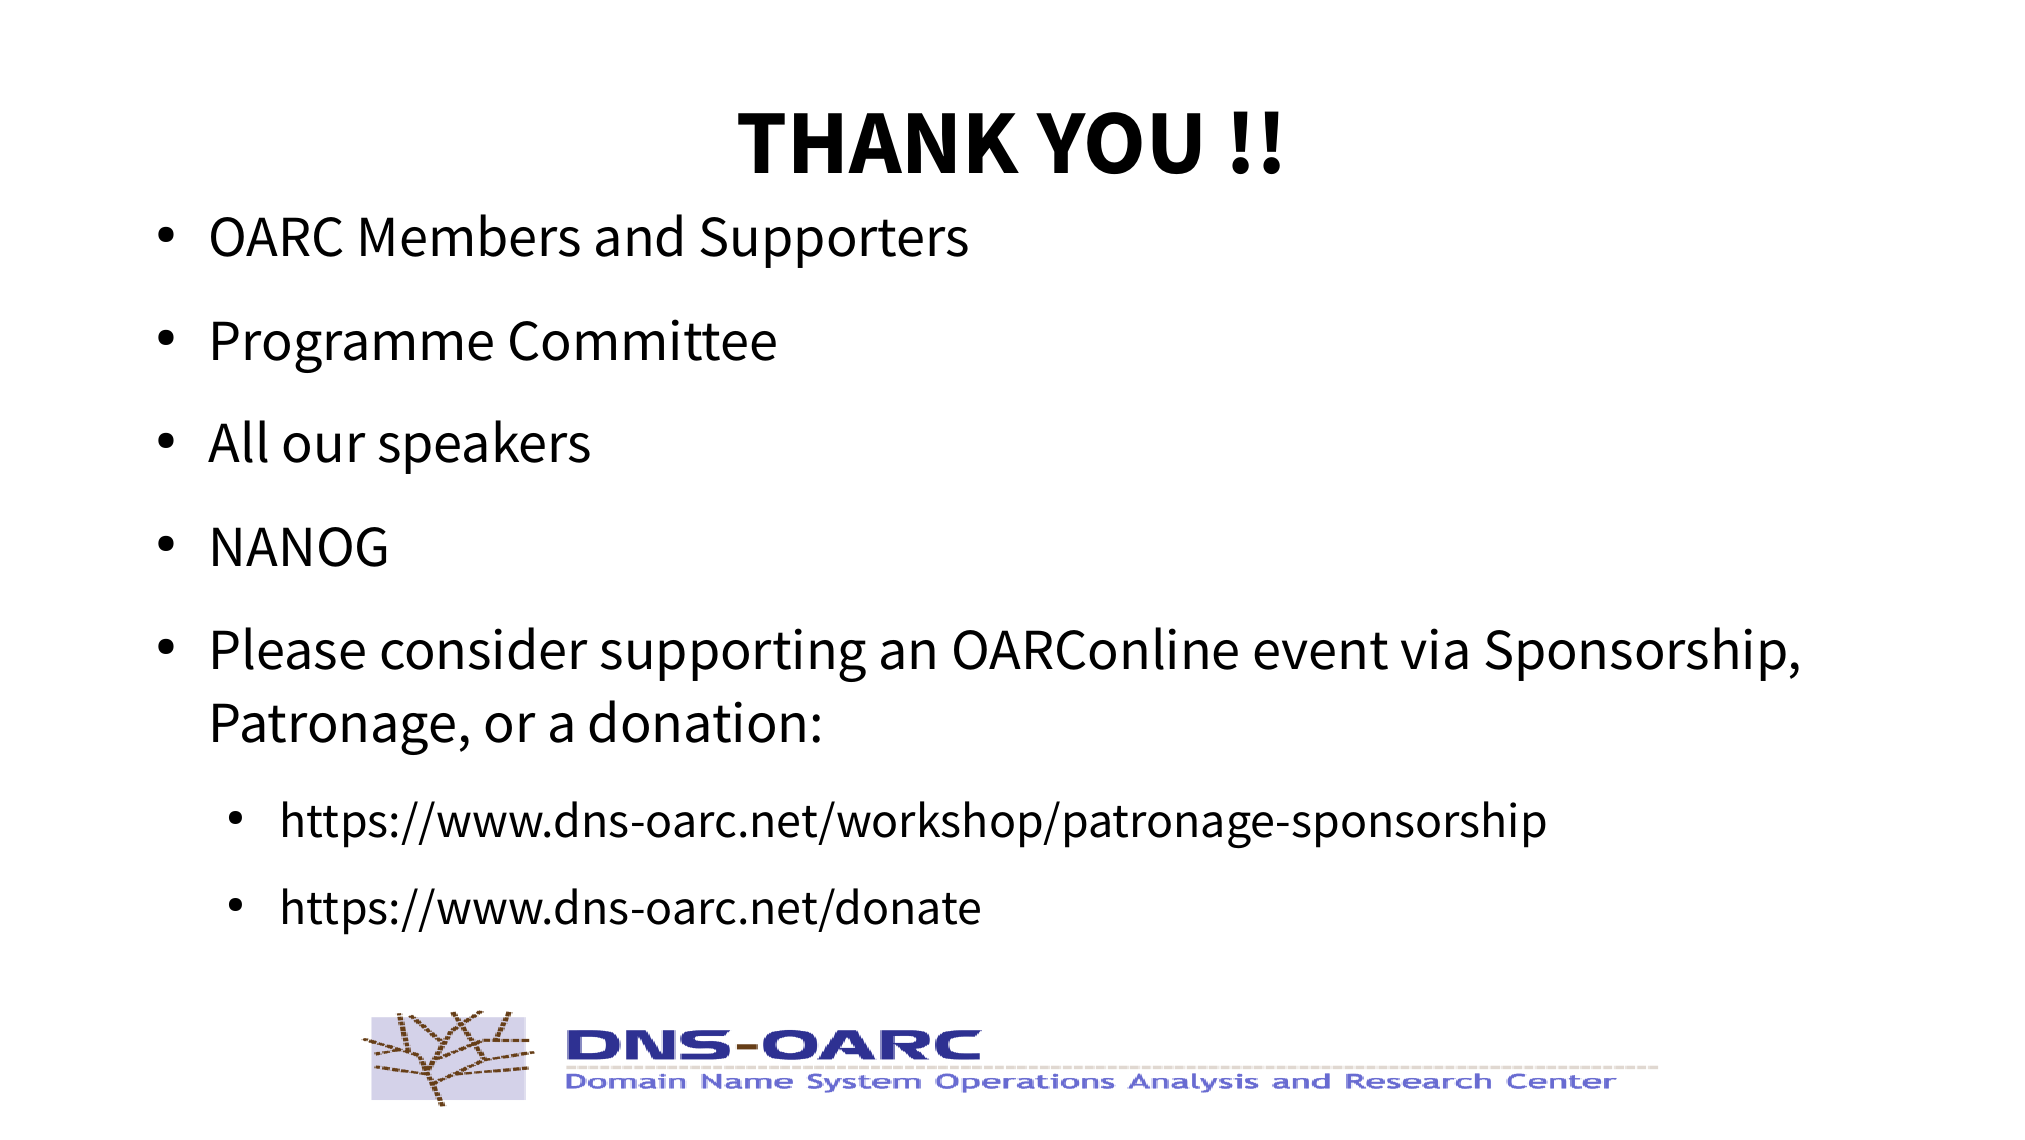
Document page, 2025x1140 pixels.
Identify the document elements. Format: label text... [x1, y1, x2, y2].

list OARC Members and Supporters Programme Committee All our speakers NANOG Please consider supporting an OARConline event via Sponsorship, Patronage, or a donation: https://www.dns-oarc.net/workshop/patronage-sponsorship https://www.dns-oarc.net/donate [138, 199, 1933, 1044]
title THANK YOU !! [101, 45, 1924, 236]
picture [289, 1044, 1700, 1113]
